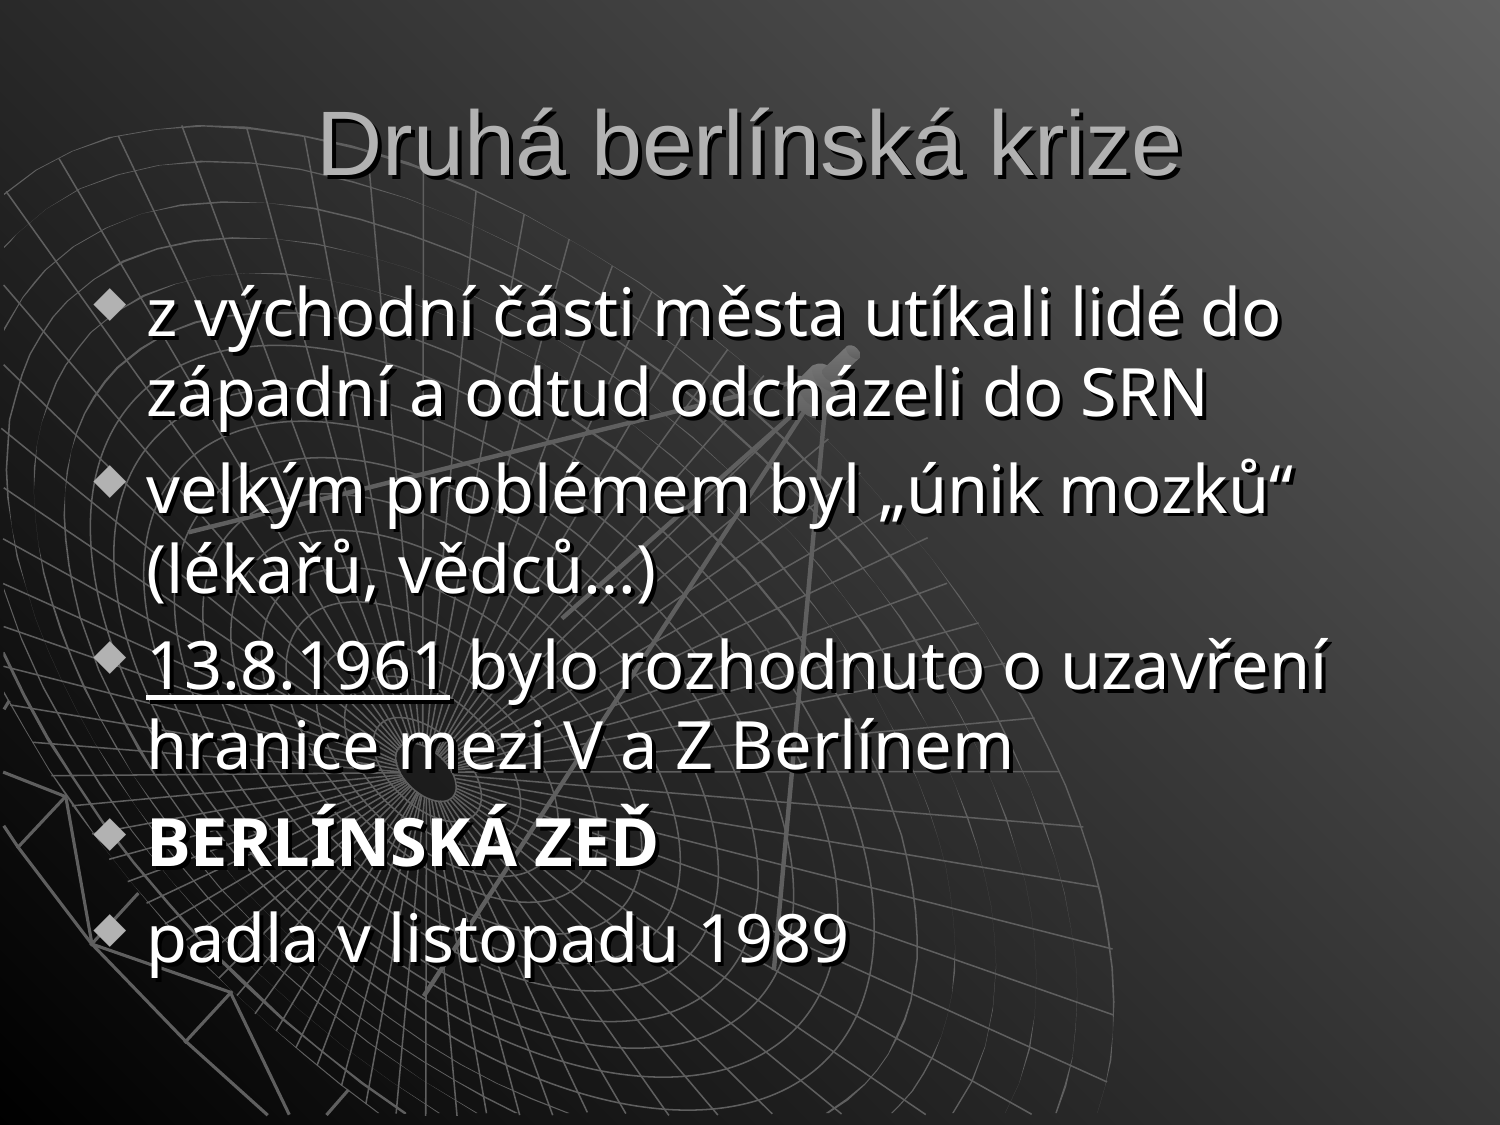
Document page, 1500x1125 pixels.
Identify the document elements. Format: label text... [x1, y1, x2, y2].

title Druhá berlínská krize [75, 45, 1426, 233]
list z východní části města utíkali lidé do západní a odtud odcházeli do SRN velkým problémem byl „únik mozků“ (lékařů, vědců…) 13.8.1961 bylo rozhodnuto o uzavření hranice mezi V a Z Berlínem BERLÍNSKÁ ZEĎ padla v listopadu 1989 [75, 262, 1426, 1006]
